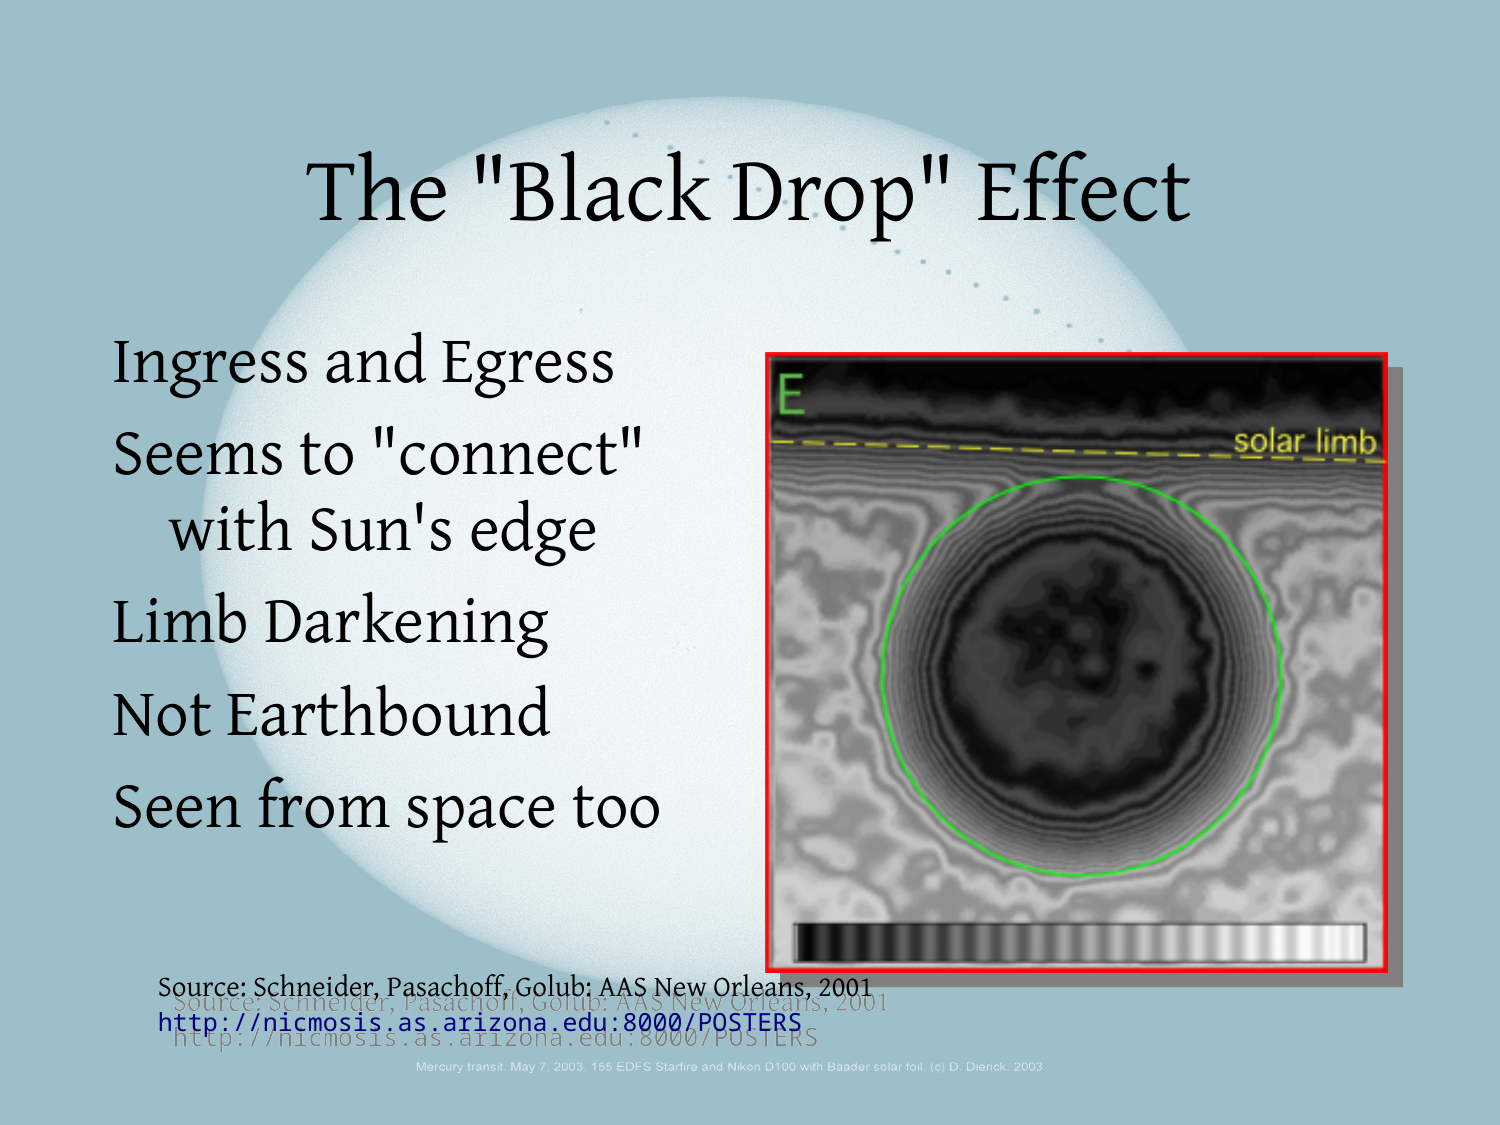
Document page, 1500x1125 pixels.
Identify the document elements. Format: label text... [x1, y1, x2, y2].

text_box Source: Schneider, Pasachoff, Golub: AAS New Orleans, 2001 http://nicmosis.as.arizona.edu:8000/POSTERS [143, 963, 890, 1042]
text_box [223, 975, 1351, 1051]
title The "Black Drop" Effect [112, 99, 1388, 288]
text_box [112, 975, 220, 1051]
list Ingress and Egress Seems to "connect" with Sun's edge Limb Darkening Not Earthbound Seen from space too [112, 324, 735, 975]
picture [0, 0, 1500, 1125]
